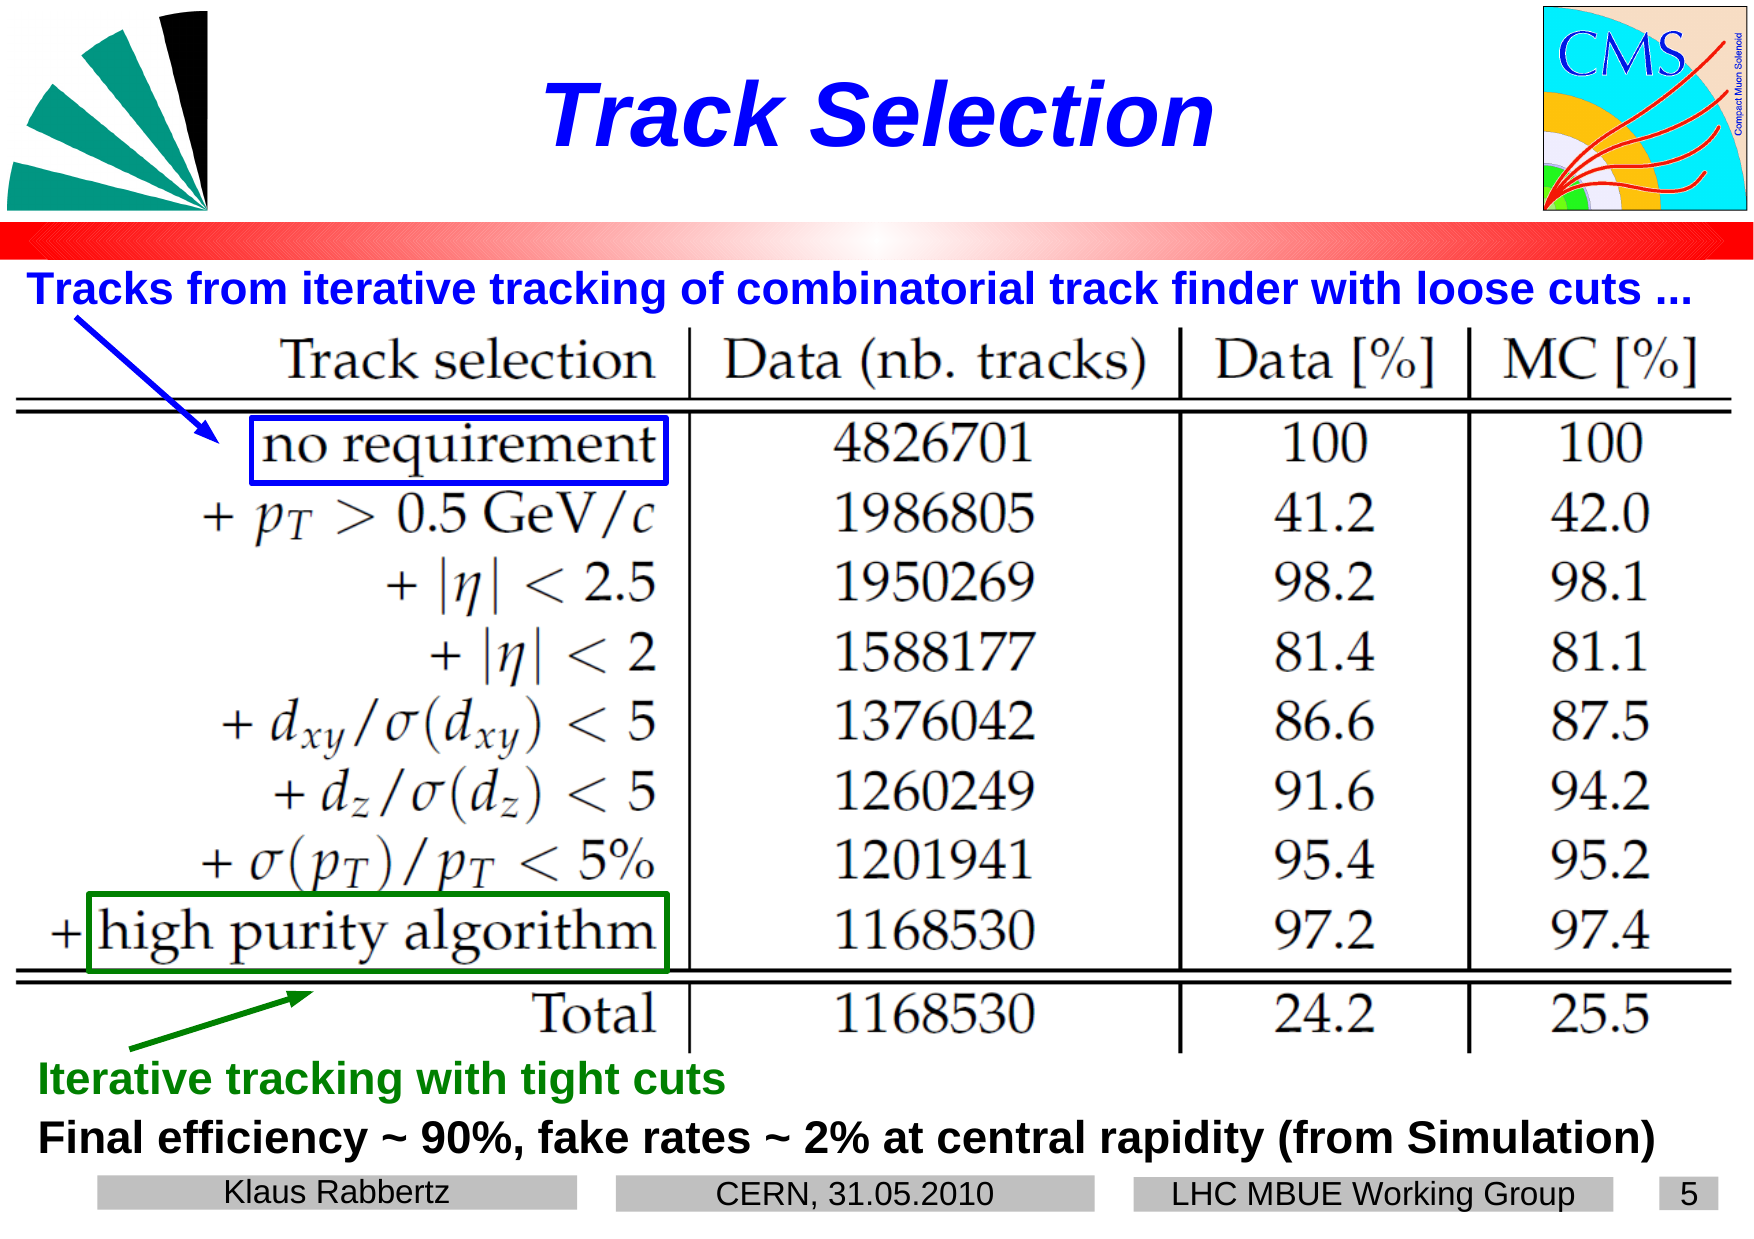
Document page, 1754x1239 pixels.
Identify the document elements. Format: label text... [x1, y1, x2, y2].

text_box Tracks from iterative tracking of combinatorial track finder with loose cuts ... [14, 250, 1707, 326]
picture [8, 325, 1748, 1060]
picture [7, 11, 208, 213]
text_box Iterative tracking with tight cuts [25, 1041, 740, 1100]
picture [1542, 5, 1748, 211]
text_box Final efficiency ~ 90%, fake rates ~ 2% at central rapidity (from Simulation) [25, 1100, 1666, 1176]
title Track Selection [220, 27, 1536, 202]
